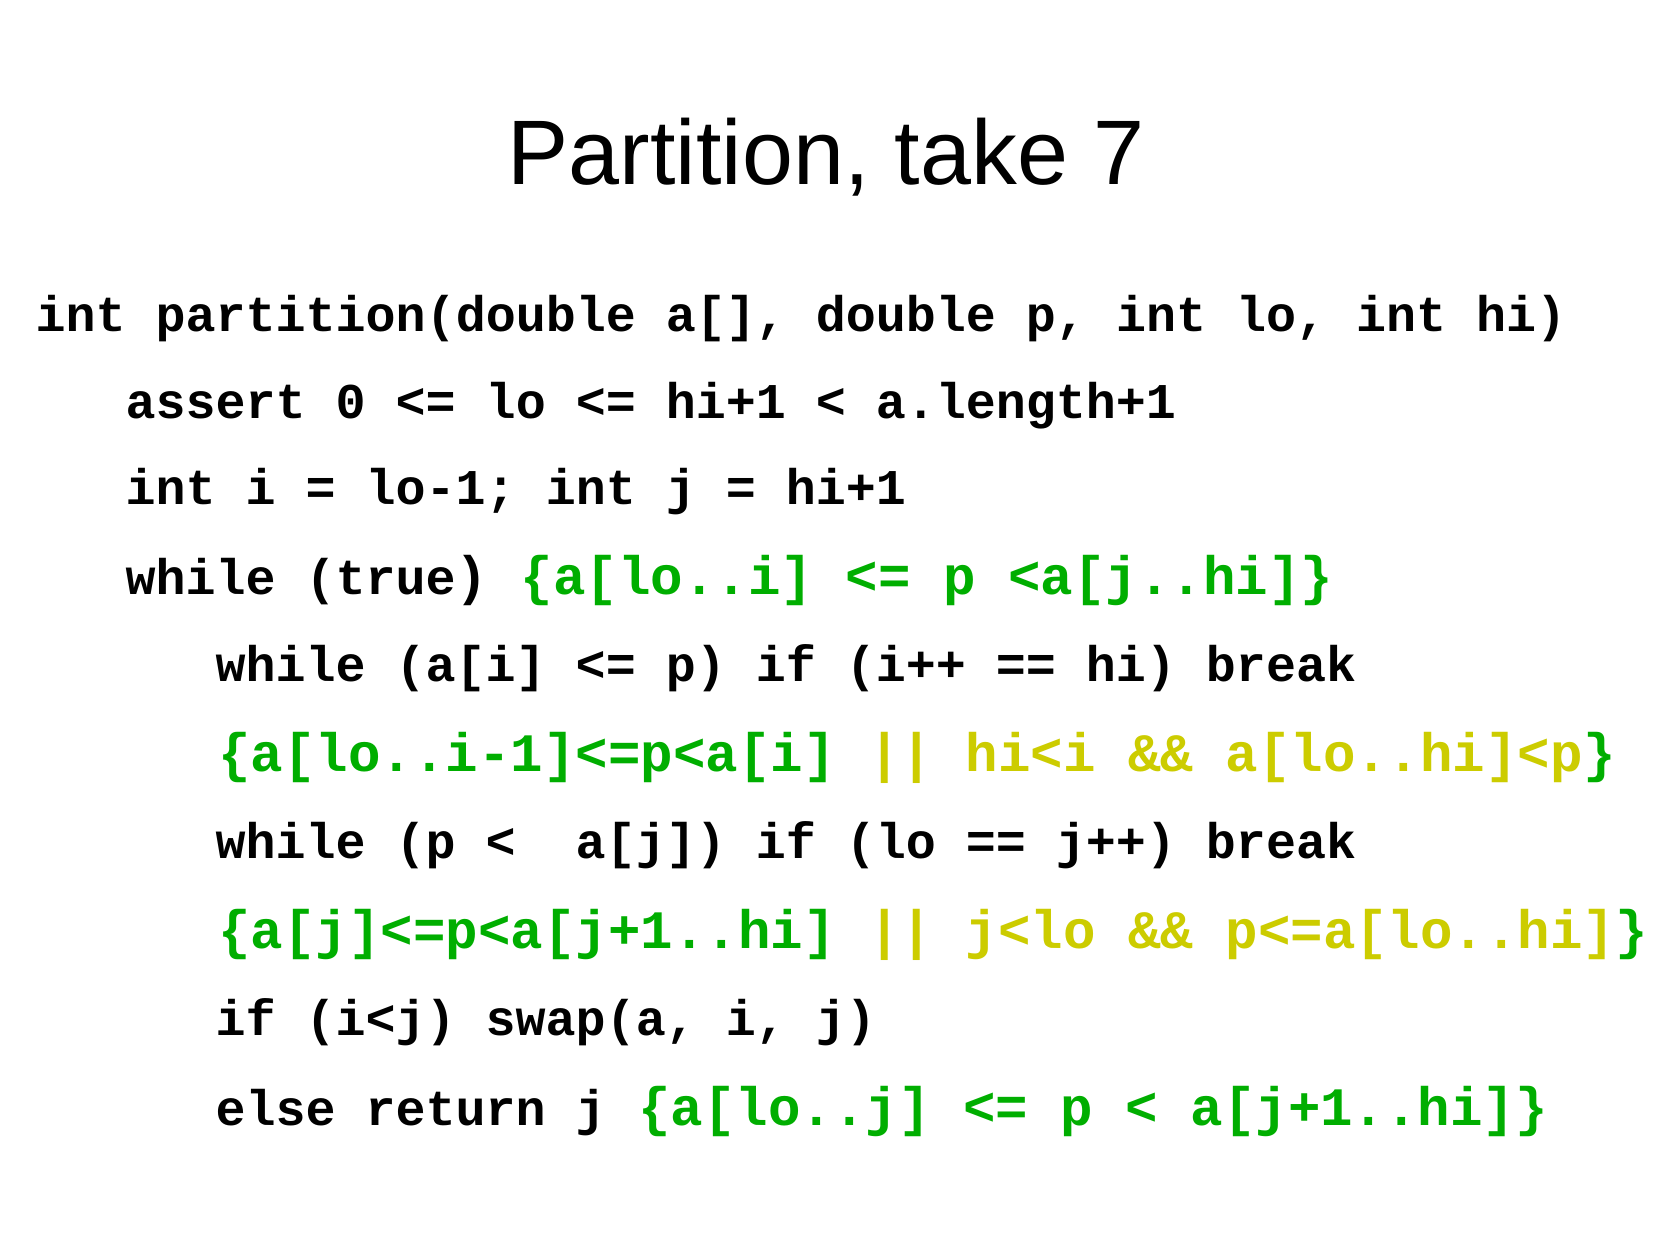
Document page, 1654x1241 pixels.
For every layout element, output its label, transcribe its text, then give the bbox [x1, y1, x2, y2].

list int partition(double a[], double p, int lo, int hi) assert 0 <= lo <= hi+1 < a.length+1 int i = lo-1; int j = hi+1 while (true) {a[lo..i] <= p <a[j..hi]} while (a[i] <= p) if (i++ == hi) break {a[lo..i-1]<=p<a[i] || hi<i && a[lo..hi]<p} while (p < a[j]) if (lo == j++) break {a[j]<=p<a[j+1..hi] || j<lo && p<=a[lo..hi]} if (i<j) swap(a, i, j) else return j {a[lo..j] <= p < a[j+1..hi]} [0, 290, 1654, 1201]
title Partition, take 7 [82, 49, 1571, 257]
